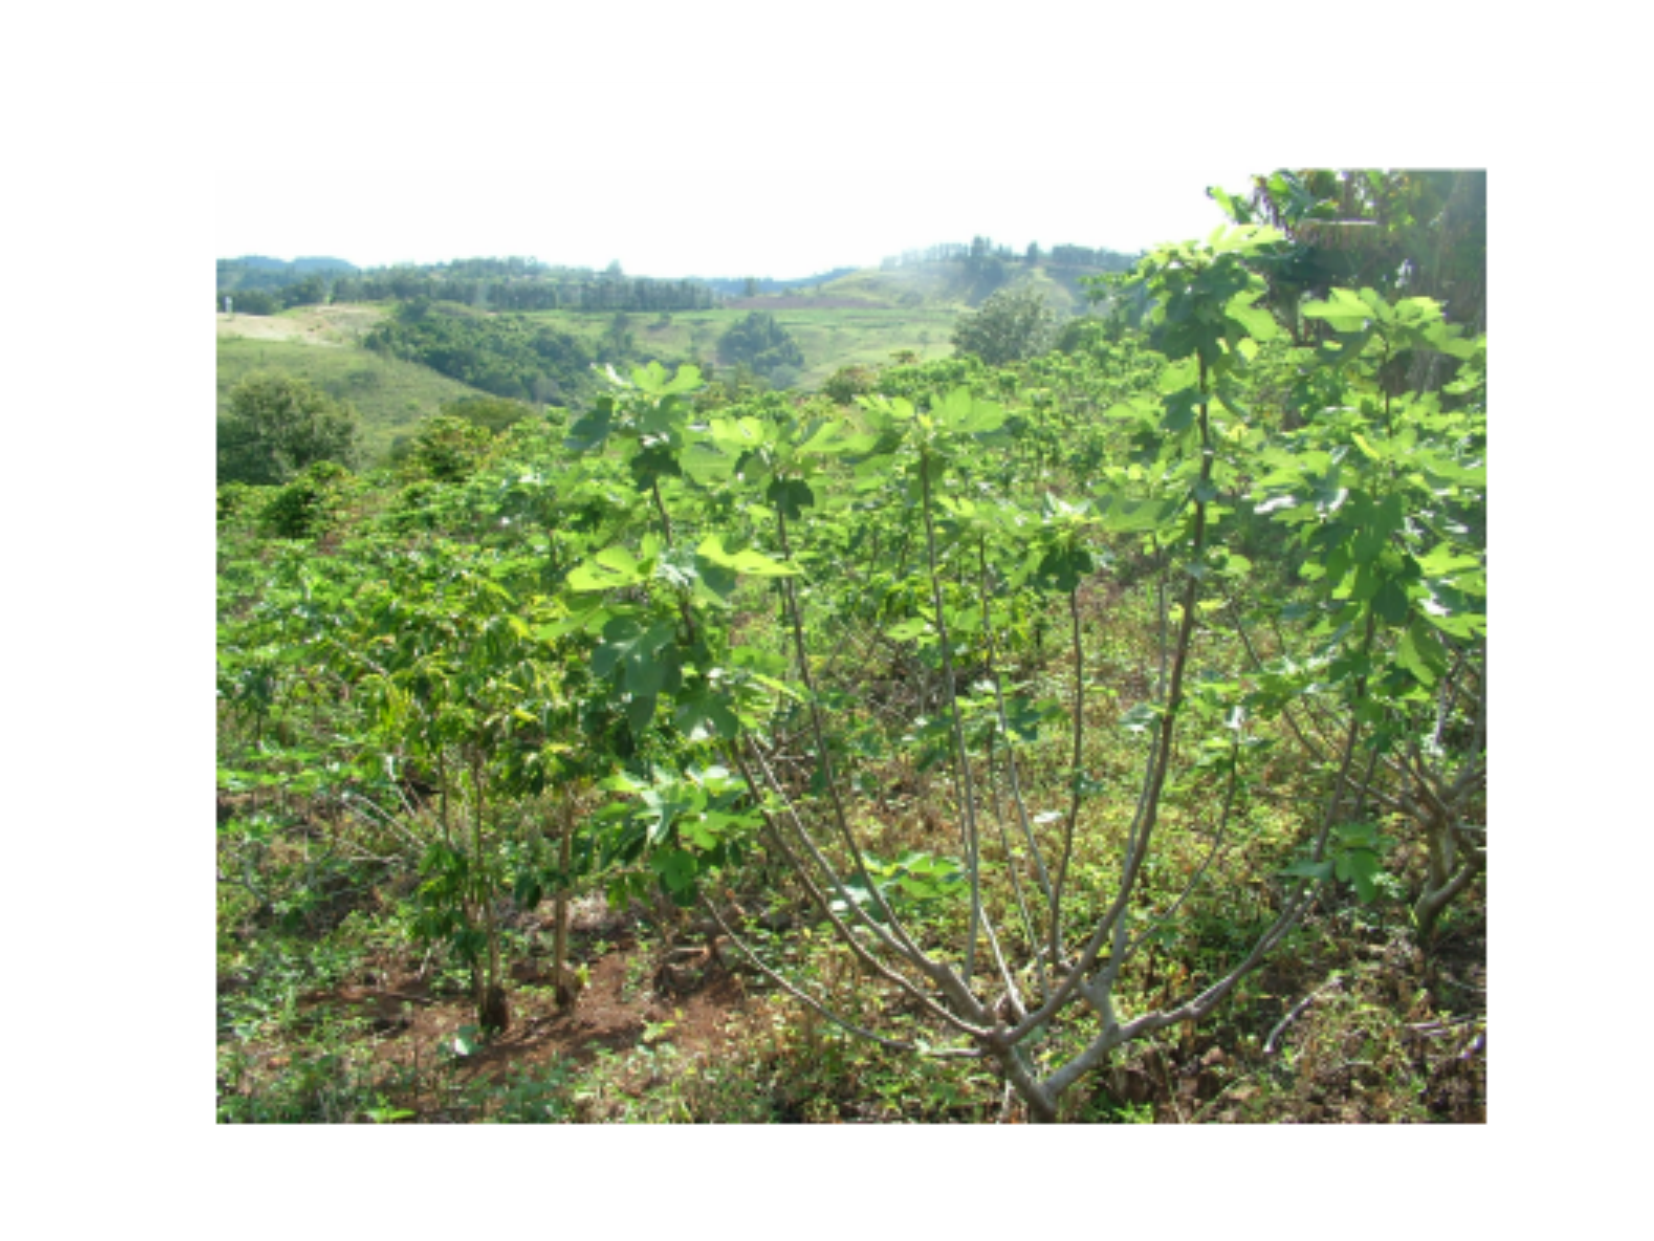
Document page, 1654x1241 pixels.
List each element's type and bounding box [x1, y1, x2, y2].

picture [98, 81, 1607, 1213]
